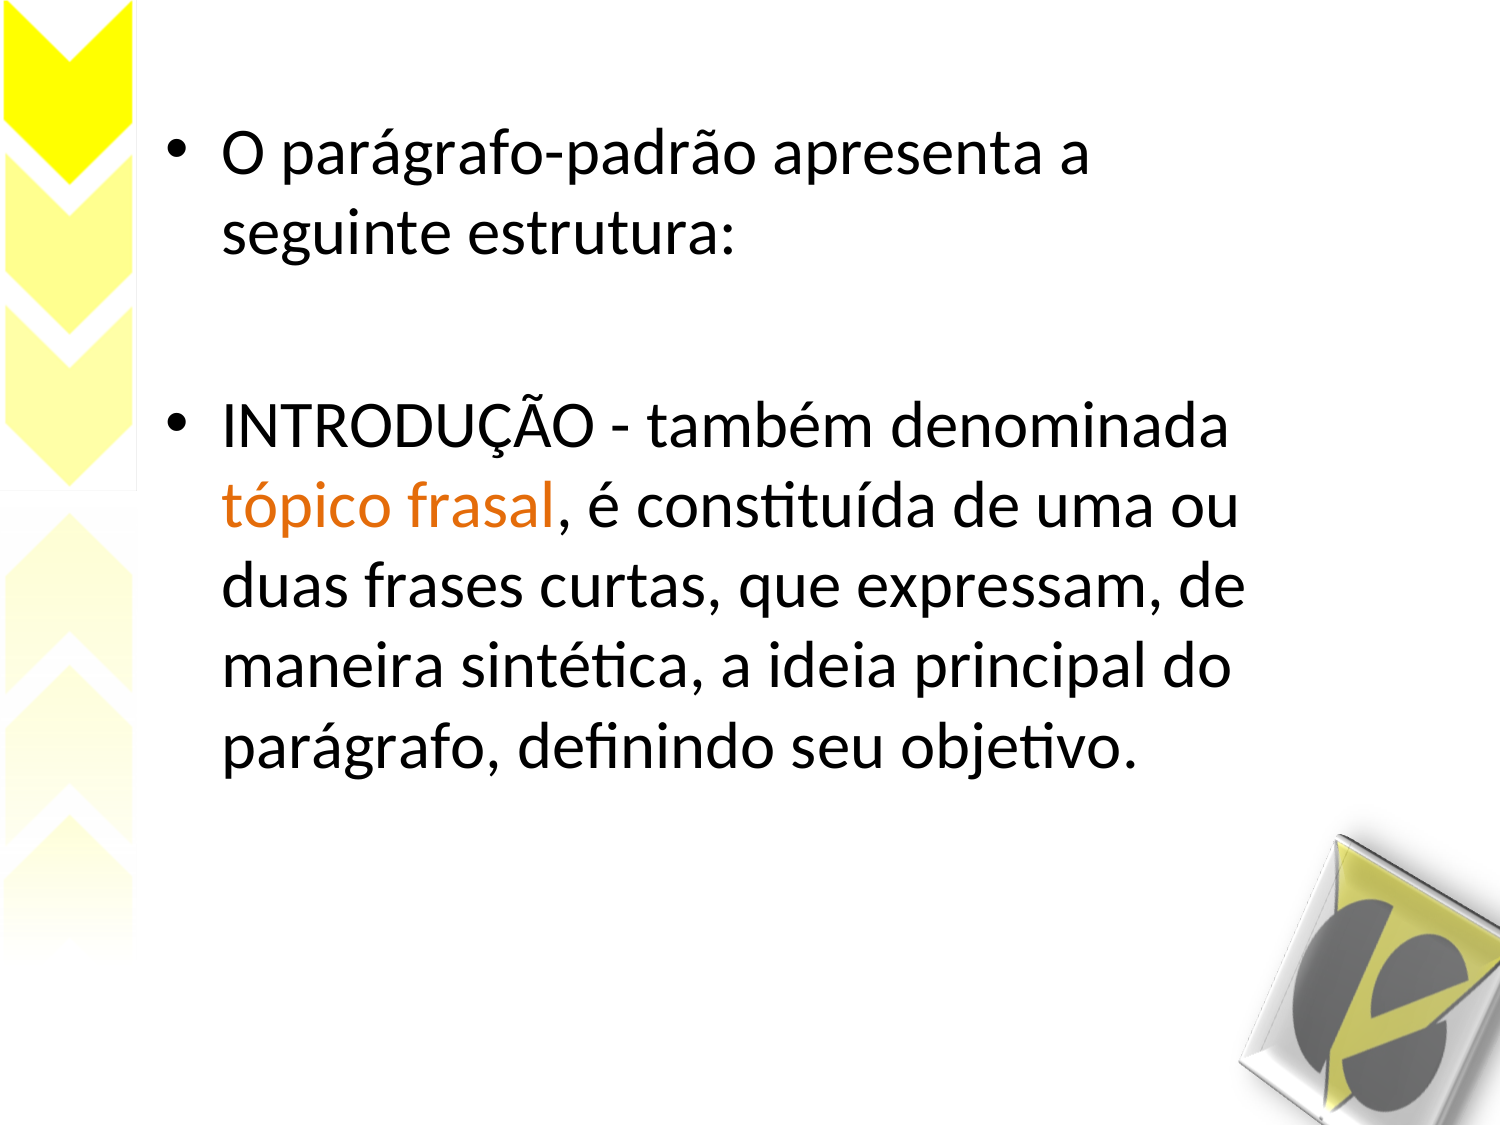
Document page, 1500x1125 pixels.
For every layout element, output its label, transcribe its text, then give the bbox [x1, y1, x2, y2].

picture [1194, 786, 1500, 1125]
list O parágrafo-padrão apresenta a seguinte estrutura: INTRODUÇÃO - também denominada tópico frasal, é constituída de uma ou duas frases curtas, que expressam, de maneira sintética, a ideia principal do parágrafo, definindo seu objetivo. [150, 99, 1351, 843]
picture [0, 0, 140, 1003]
